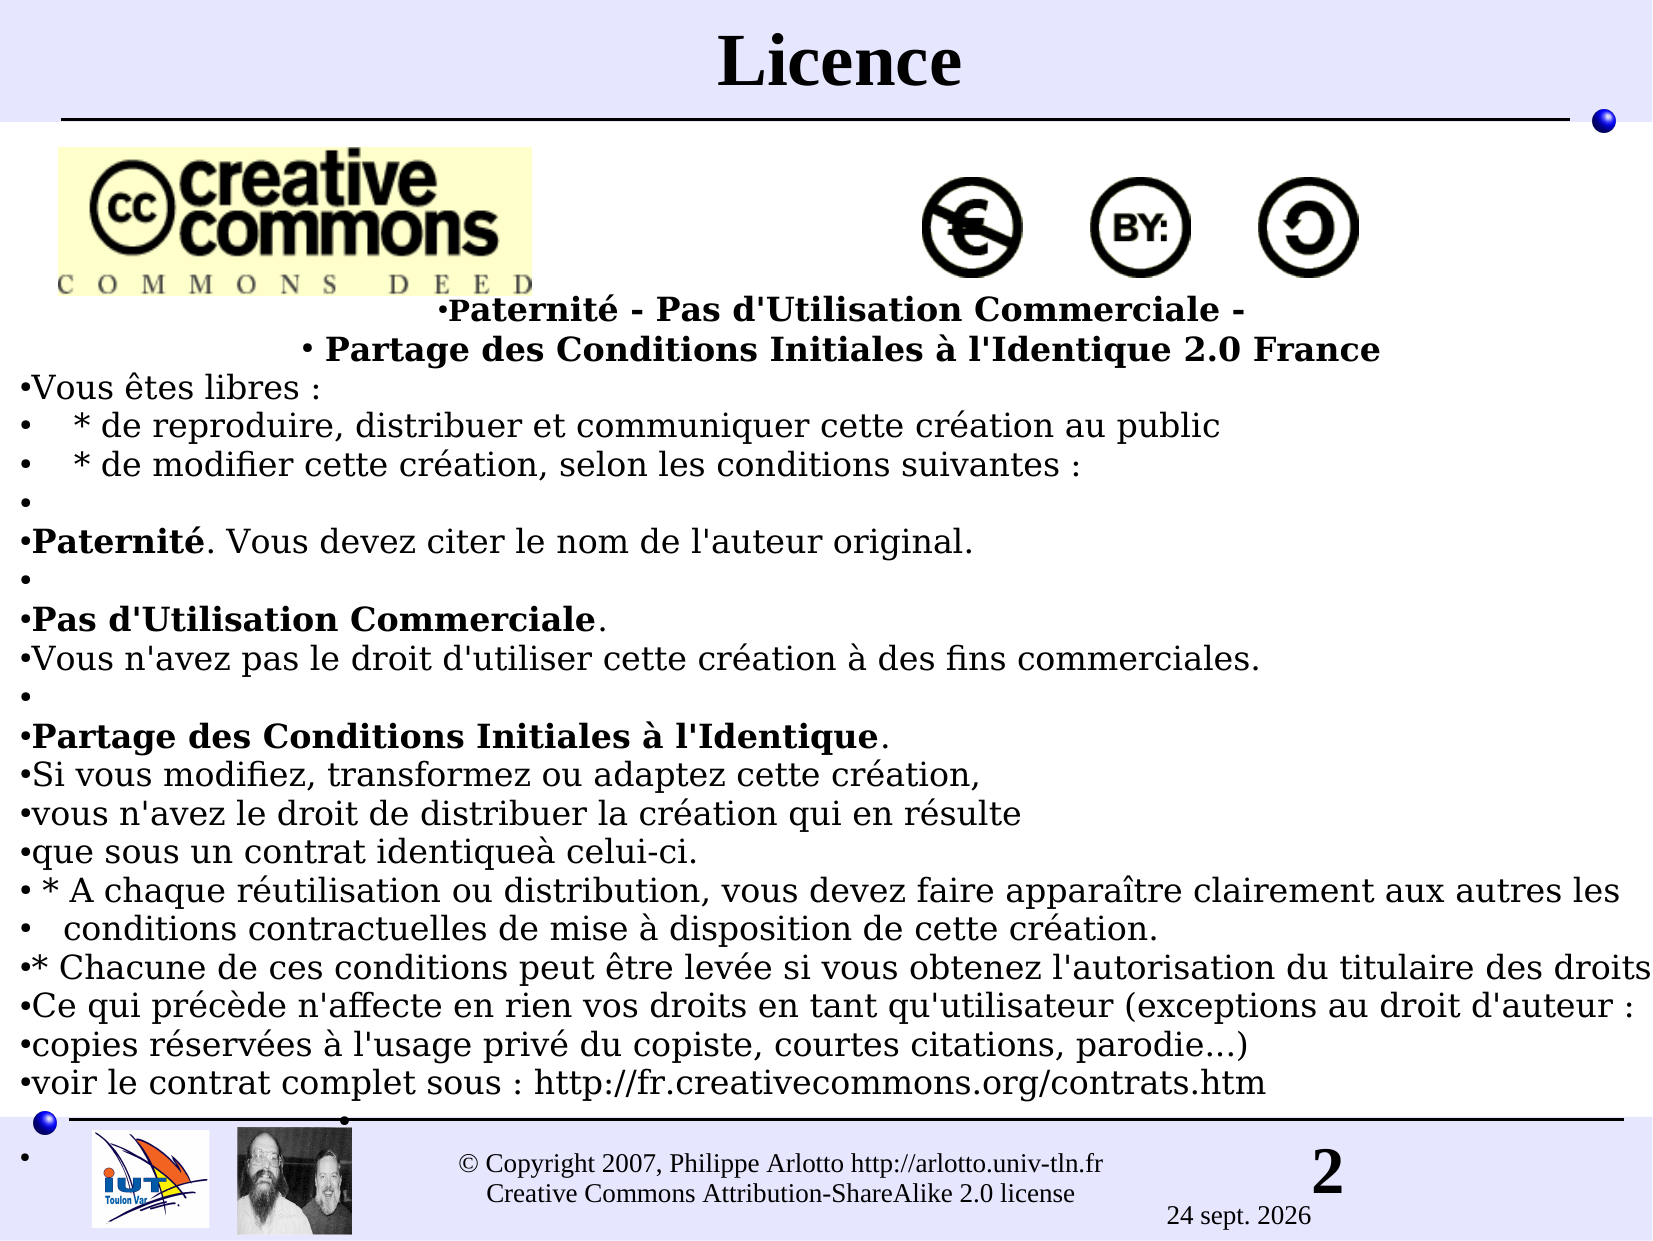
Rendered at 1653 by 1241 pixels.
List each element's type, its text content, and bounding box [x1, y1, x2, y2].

picture [237, 1176, 352, 1235]
picture [922, 177, 1023, 278]
picture [58, 147, 532, 290]
picture [1258, 177, 1359, 278]
title Licence [95, 11, 1585, 110]
picture [1090, 177, 1191, 278]
text_box Paternité - Pas d'Utilisation Commerciale - Partage des Conditions Initiales à l'Identique 2.0 France Vous êtes libres : * de reproduire, distribuer et communiquer cette création au public * de modifier cette création, selon les conditions suivantes : Paternité. Vous devez citer le nom de l'auteur original. Pas d'Utilisation Commerciale. Vous n'avez pas le droit d'utiliser cette création à des fins commerciales. Partage des Conditions Initiales à l'Identique. Si vous modifiez, transformez ou adaptez cette création, vous n'avez le droit de distribuer la création qui en résulte que sous un contrat identiqueà celui-ci. * A chaque réutilisation ou distribution, vous devez faire apparaître clairement aux autres les conditions contractuelles de mise à disposition de cette création. * Chacune de ces conditions peut être levée si vous obtenez l'autorisation du titulaire des droits. Ce qui précède n'affecte en rien vos droits en tant qu'utilisateur (exceptions au droit d'auteur : copies réservées à l'usage privé du copiste, courtes citations, parodie...) voir le contrat complet sous : http://fr.creativecommons.org/contrats.htm [19, 290, 1653, 1176]
